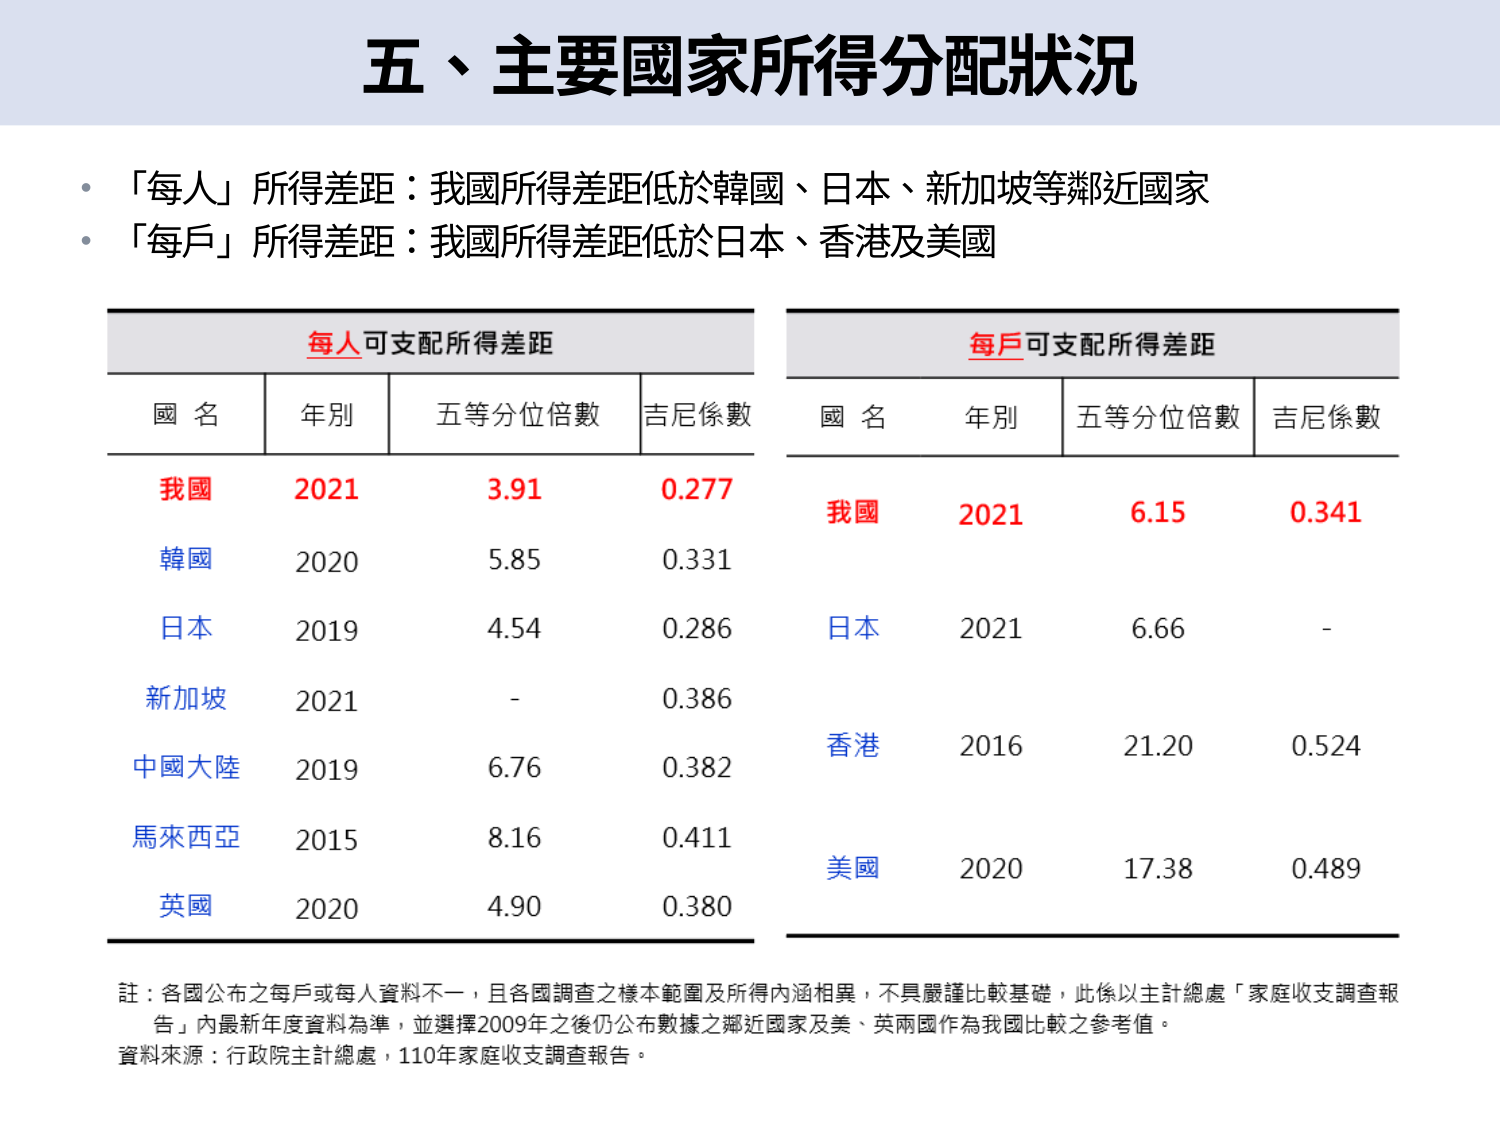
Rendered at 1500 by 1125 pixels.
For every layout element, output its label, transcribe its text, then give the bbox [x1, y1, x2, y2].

text_box 「每人」所得差距：我國所得差距低於韓國、日本、新加坡等鄰近國家 「每戶」所得差距：我國所得差距低於日本、香港及美國 [65, 137, 1447, 290]
picture [59, 290, 1447, 1081]
title 五、主要國家所得分配狀況 [75, 2, 1425, 126]
